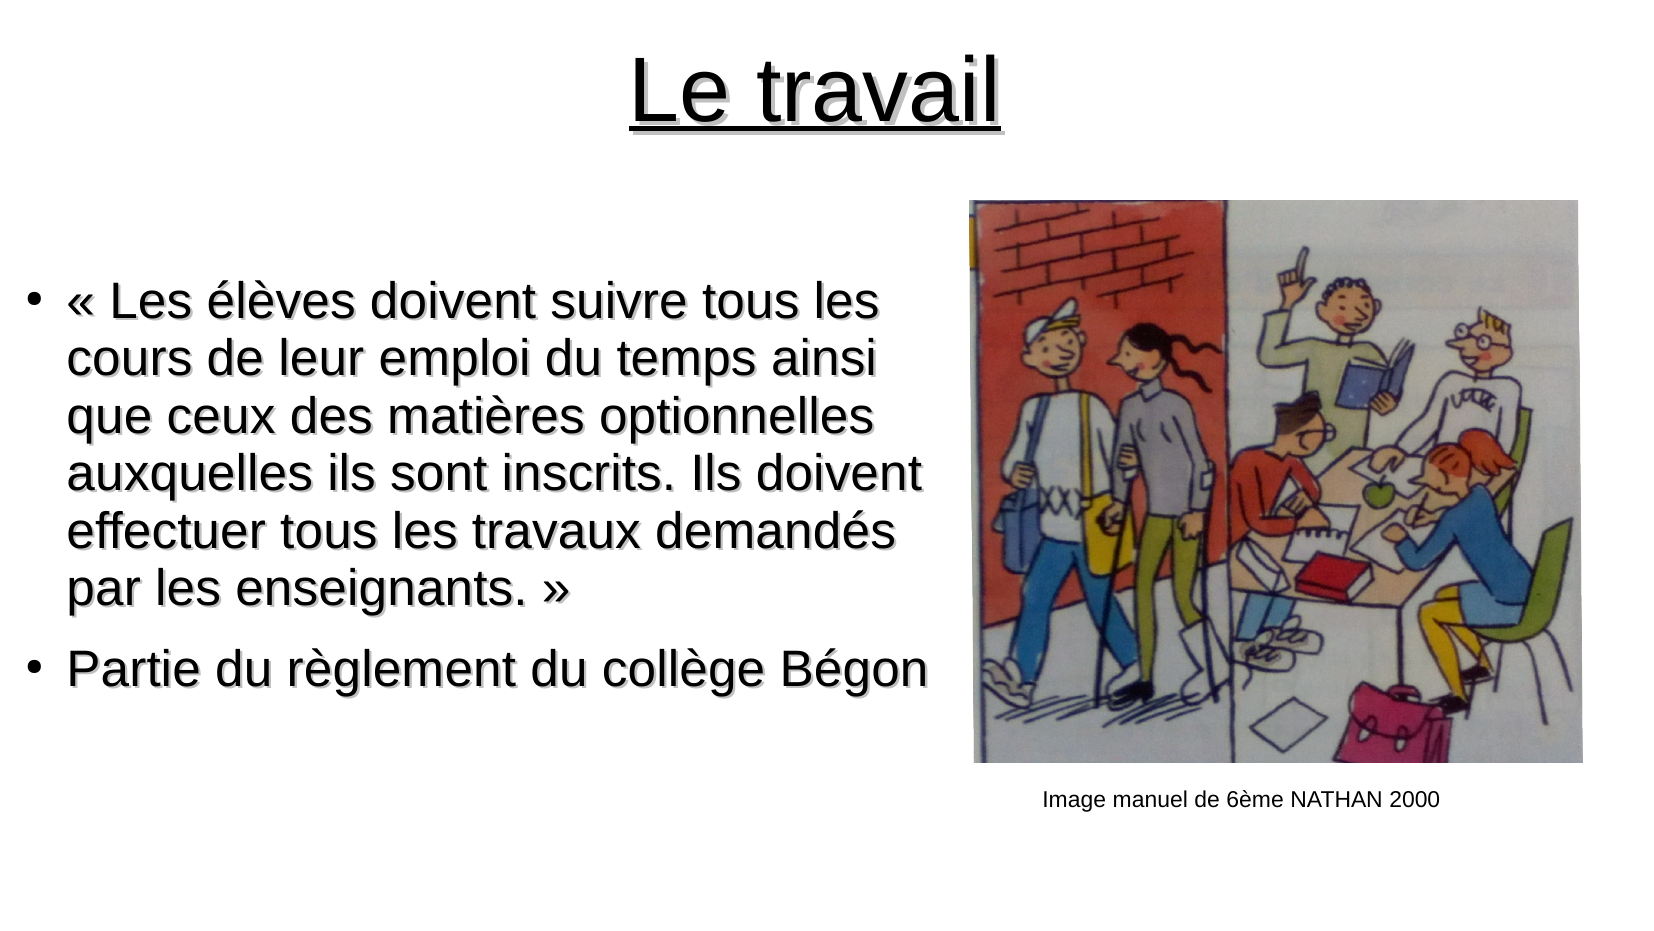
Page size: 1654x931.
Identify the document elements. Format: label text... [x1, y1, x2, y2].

list « Les élèves doivent suivre tous les cours de leur emploi du temps ainsi que ceux des matières optionnelles auxquelles ils sont inscrits. Ils doivent effectuer tous les travaux demandés par les enseignants. » Partie du règlement du collège Bégon [11, 271, 934, 756]
title Le travail [70, 11, 1559, 168]
text_box Image manuel de 6ème NATHAN 2000 [1027, 779, 1512, 839]
picture [968, 199, 1583, 763]
